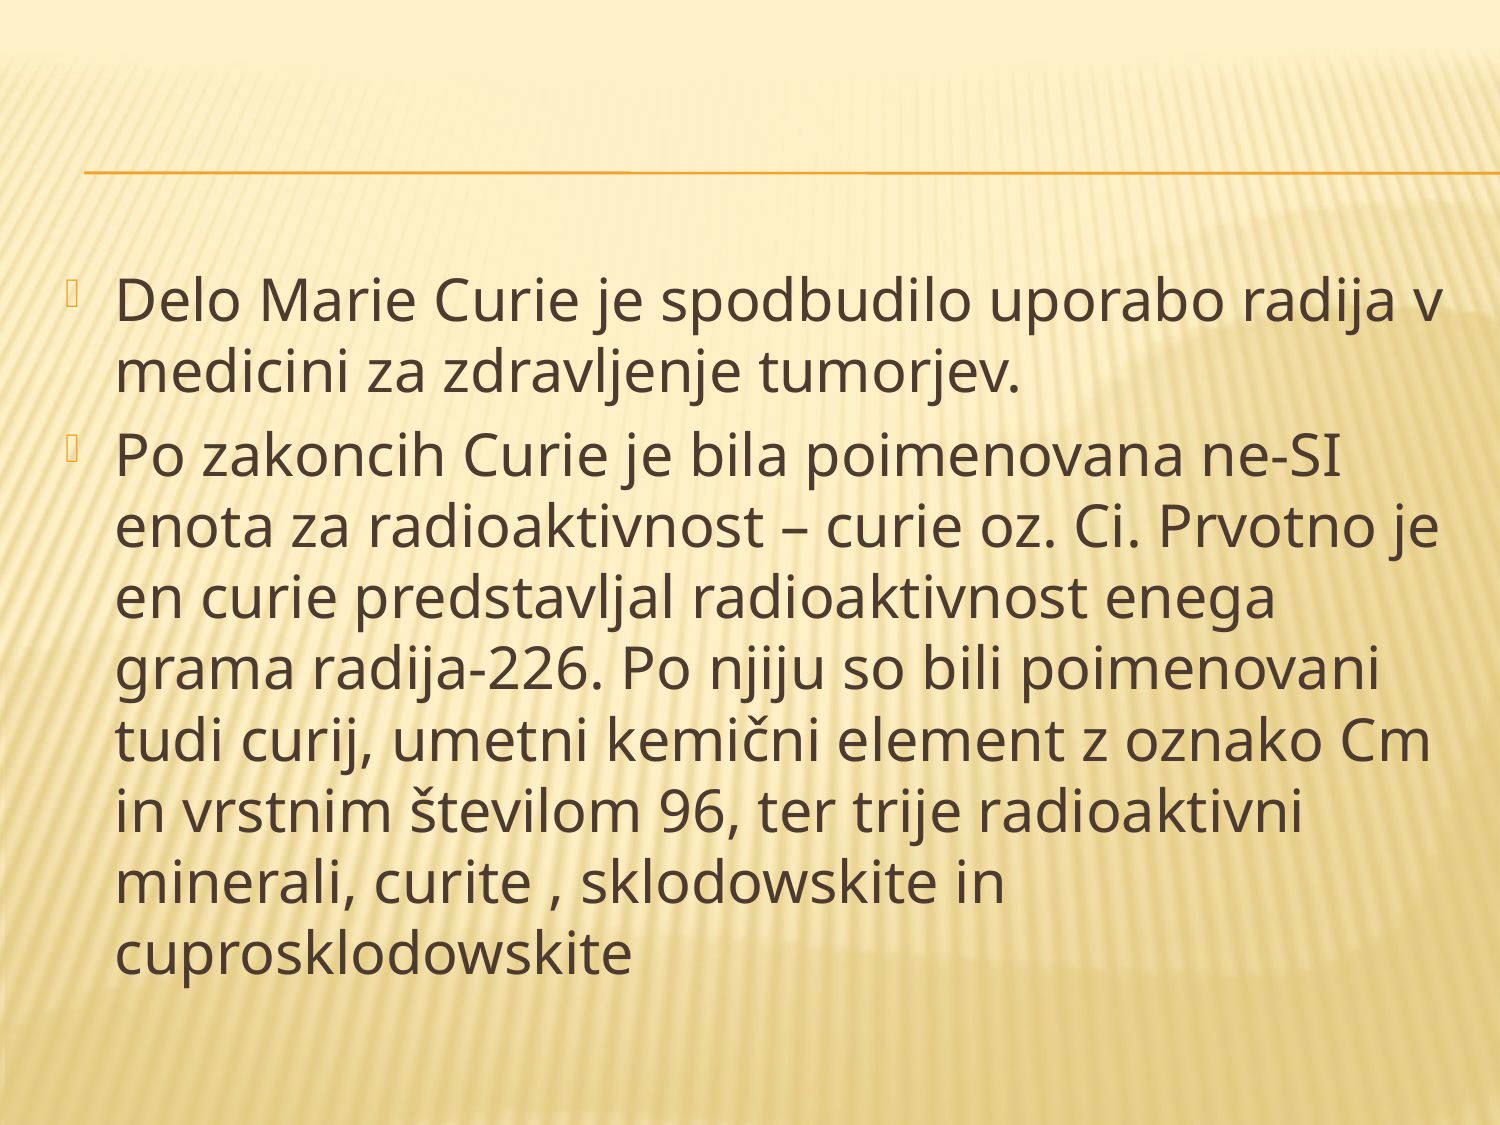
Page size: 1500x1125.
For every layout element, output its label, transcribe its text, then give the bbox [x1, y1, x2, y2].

picture [0, 0, 1500, 1125]
list Delo Marie Curie je spodbudilo uporabo radija v medicini za zdravljenje tumorjev. Po zakoncih Curie je bila poimenovana ne-SI enota za radioaktivnost – curie oz. Ci. Prvotno je en curie predstavljal radioaktivnost enega grama radija-226. Po njiju so bili poimenovani tudi curij, umetni kemični element z oznako Cm in vrstnim številom 96, ter trije radioaktivni minerali, curite , sklodowskite in cuprosklodowskite [50, 254, 1475, 998]
